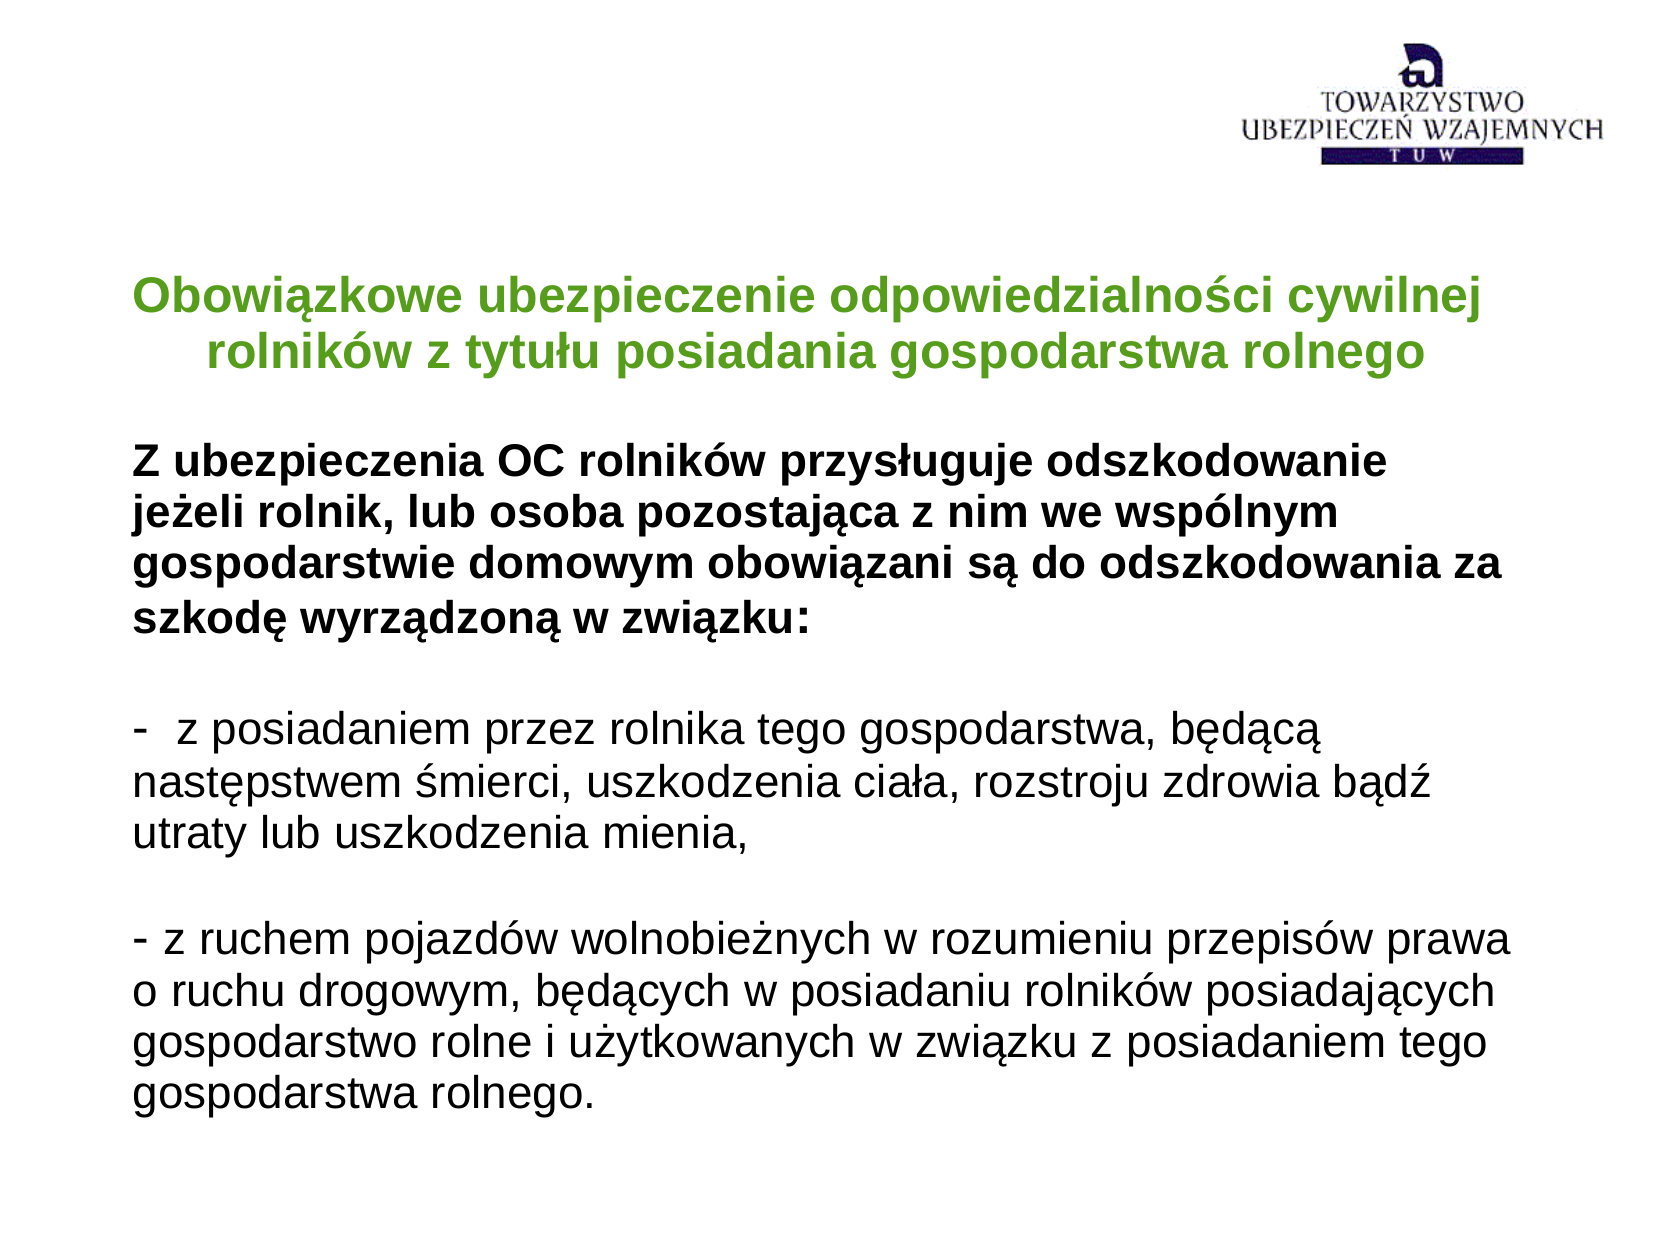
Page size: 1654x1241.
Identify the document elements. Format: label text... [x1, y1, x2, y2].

text_box Obowiązkowe ubezpieczenie odpowiedzialności cywilnej rolników z tytułu posiadania gospodarstwa rolnego Z ubezpieczenia OC rolników przysługuje odszkodowanie jeżeli rolnik, lub osoba pozostająca z nim we wspólnym gospodarstwie domowym obowiązani są do odszkodowania za szkodę wyrządzoną w związku: - z posiadaniem przez rolnika tego gospodarstwa, będącą następstwem śmierci, uszkodzenia ciała, rozstroju zdrowia bądź utraty lub uszkodzenia mienia, - z ruchem pojazdów wolnobieżnych w rozumieniu przepisów prawa o ruchu drogowym, będących w posiadaniu rolników posiadających gospodarstwo rolne i użytkowanych w związku z posiadaniem tego gospodarstwa rolnego. [118, 259, 1548, 1192]
picture [1240, 41, 1605, 169]
